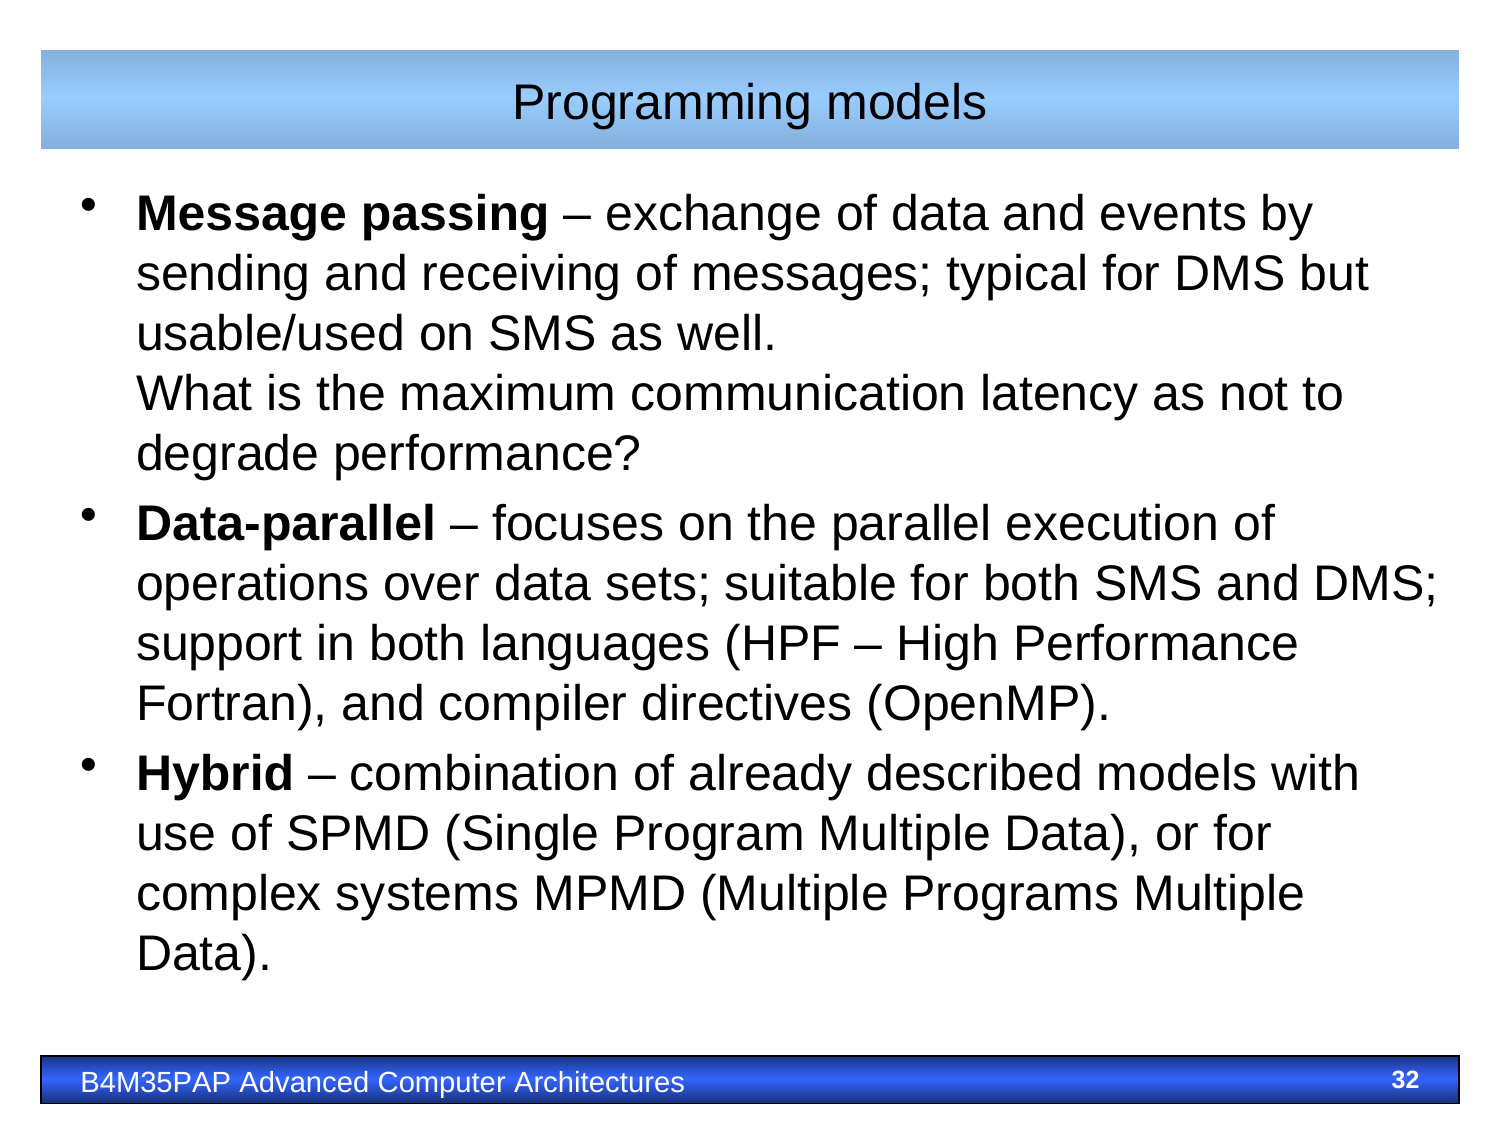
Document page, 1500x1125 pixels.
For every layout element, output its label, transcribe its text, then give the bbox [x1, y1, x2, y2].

title Programming models [41, 50, 1459, 149]
list Message passing – exchange of data and events by sending and receiving of messages; typical for DMS but usable/used on SMS as well. What is the maximum communication latency as not to degrade performance? Data-parallel – focuses on the parallel execution of operations over data sets; suitable for both SMS and DMS; support in both languages (HPF – High Performance Fortran), and compiler directives (OpenMP). Hybrid – combination of already described models with use of SPMD (Single Program Multiple Data), or for complex systems MPMD (Multiple Programs Multiple Data). [64, 172, 1459, 1000]
